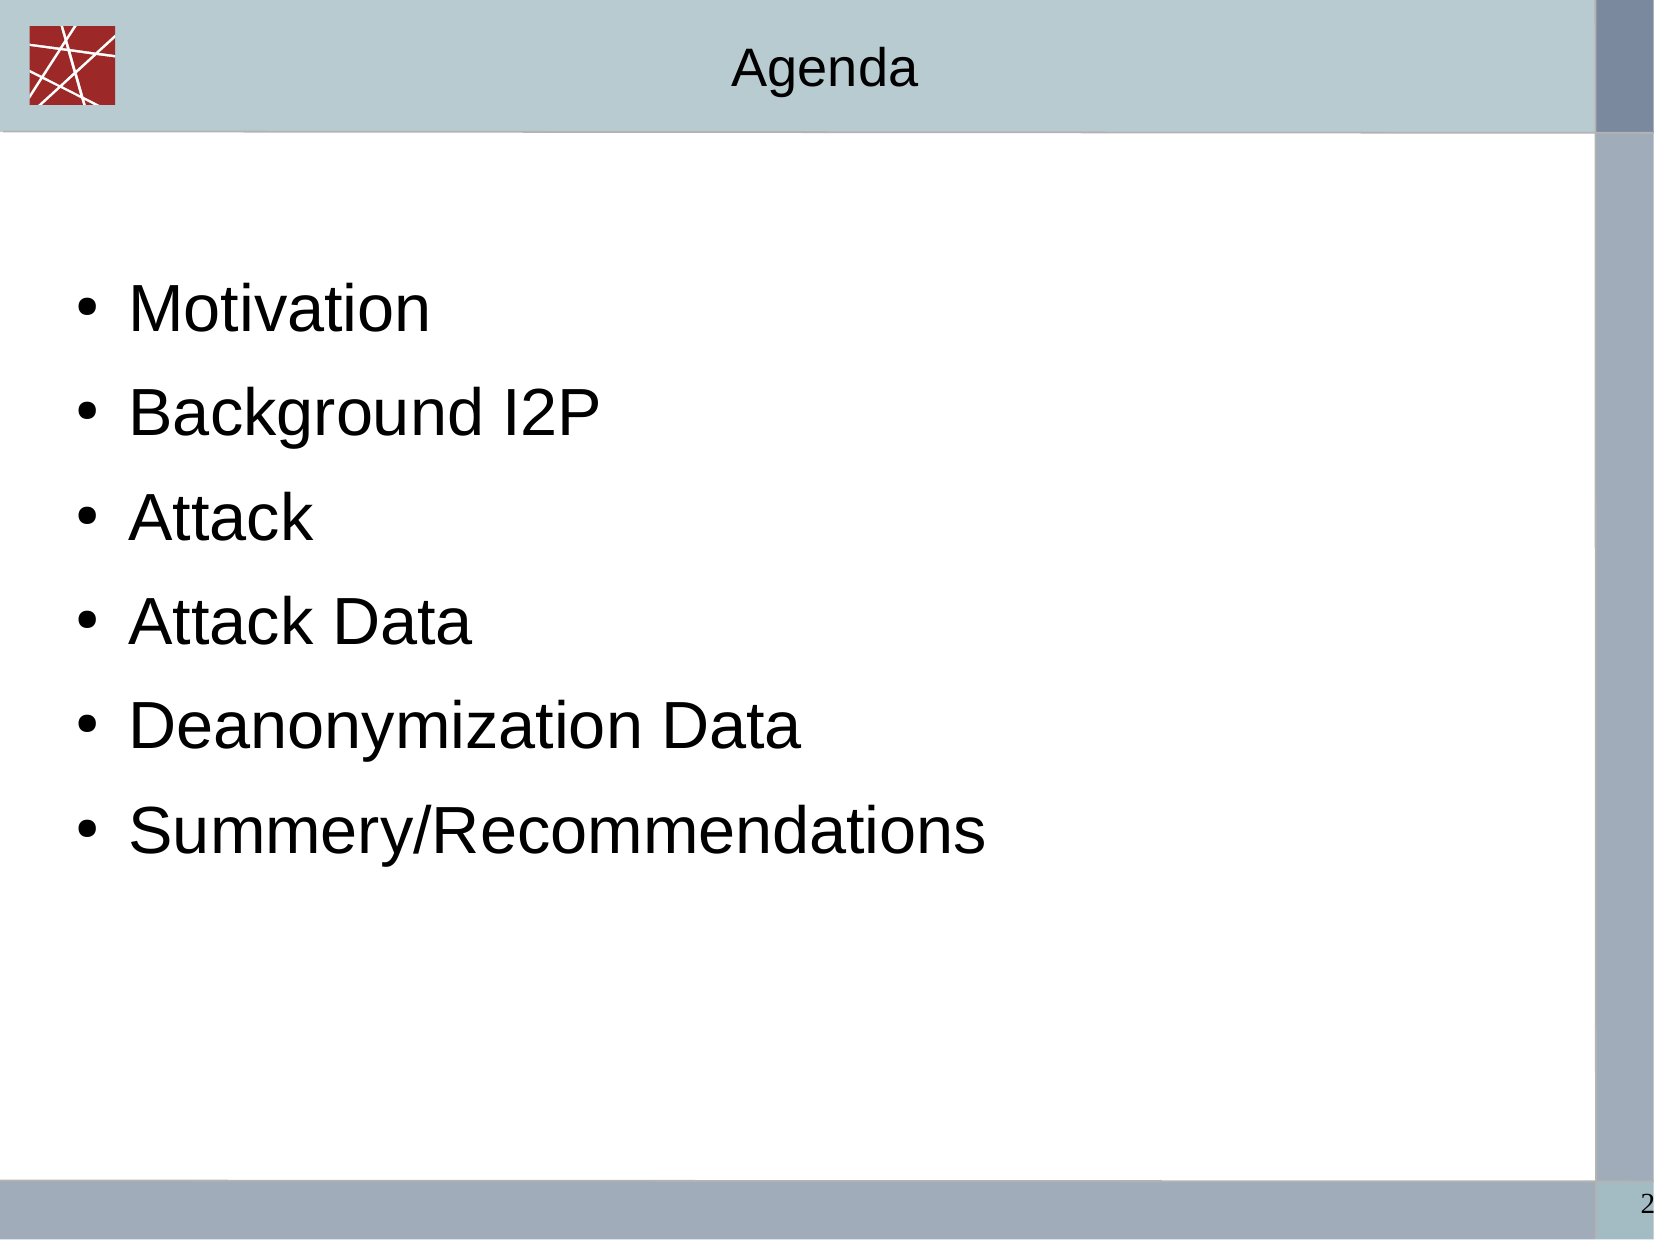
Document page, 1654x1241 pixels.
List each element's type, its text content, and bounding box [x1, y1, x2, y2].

list Motivation Background I2P Attack Attack Data Deanonymization Data Summery/Recommendations [57, 166, 1546, 971]
title Agenda [81, 2, 1570, 133]
